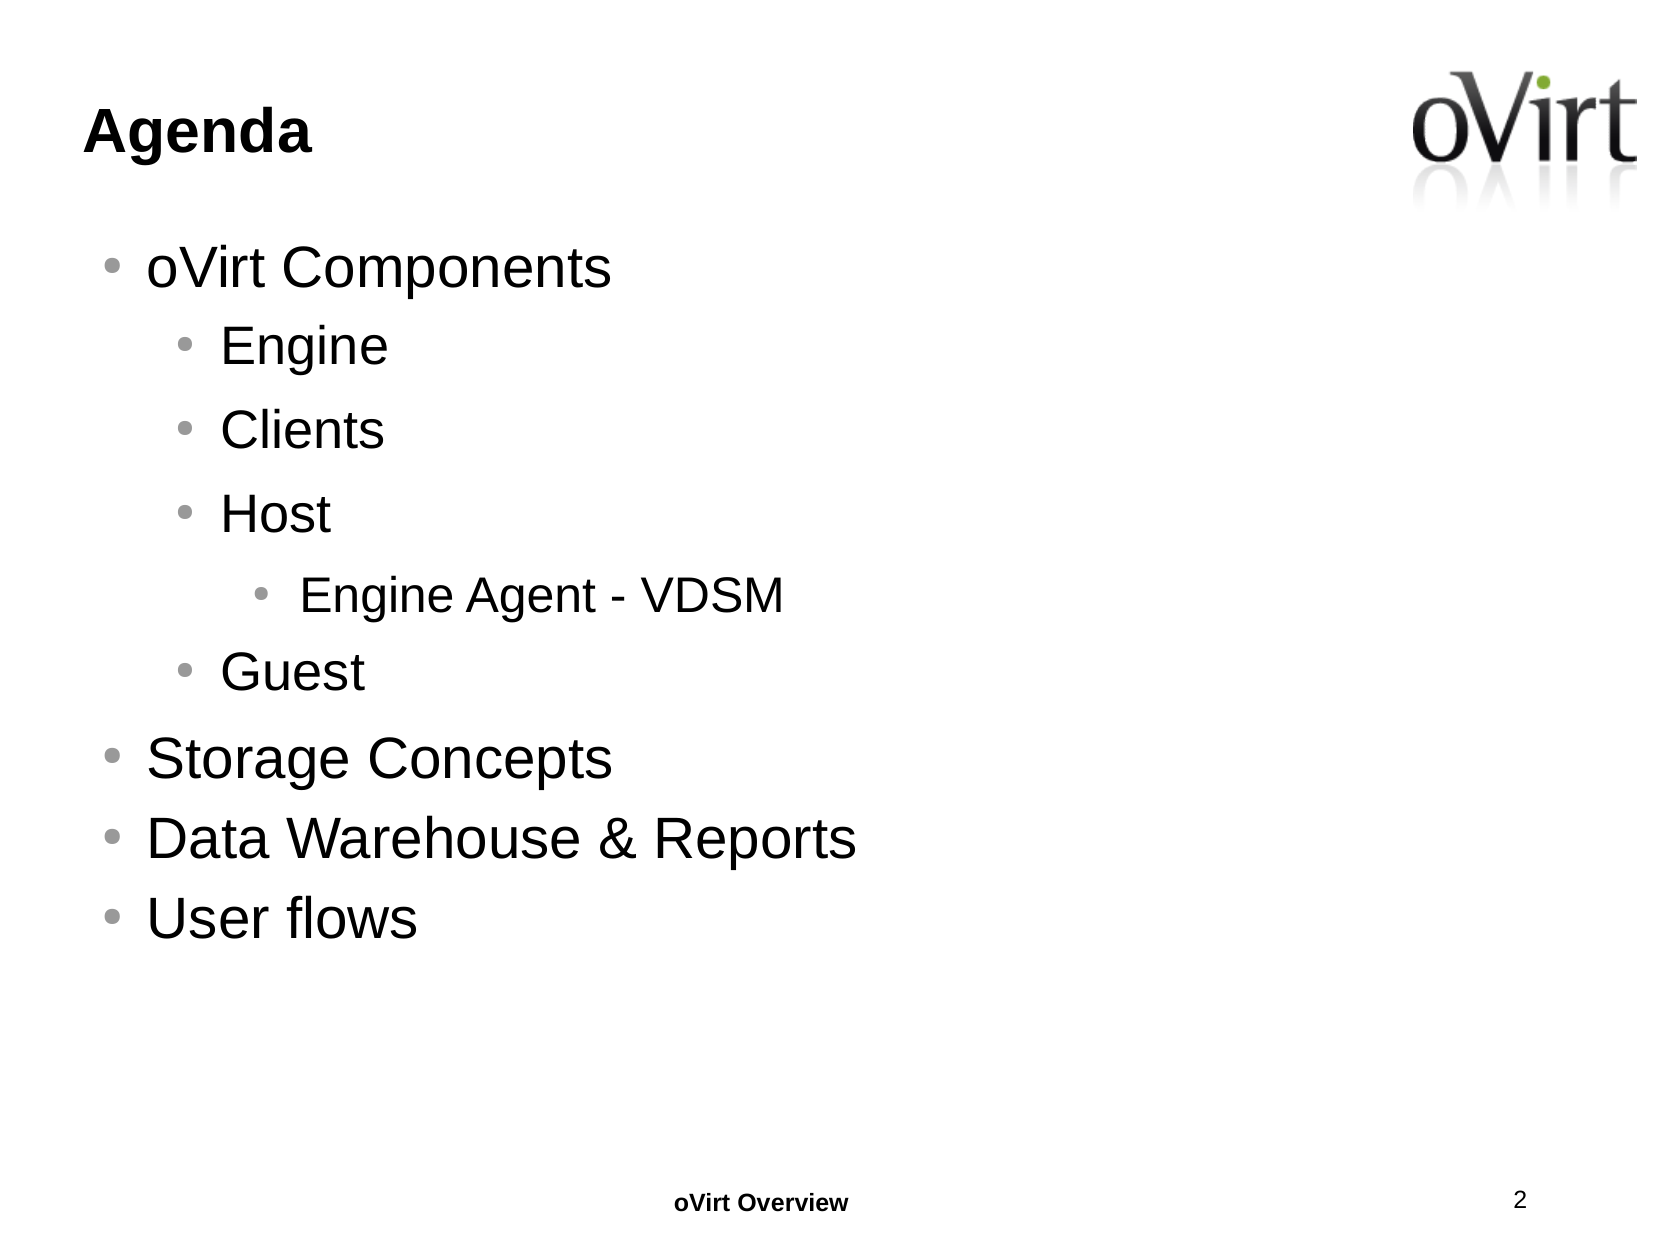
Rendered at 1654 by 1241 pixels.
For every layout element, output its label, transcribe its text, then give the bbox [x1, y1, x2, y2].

picture [1571, 63, 1637, 212]
list oVirt Components Engine Clients Host Engine Agent - VDSM Guest Storage Concepts Data Warehouse & Reports User flows [86, 191, 1576, 986]
title Agenda [82, 37, 1571, 226]
